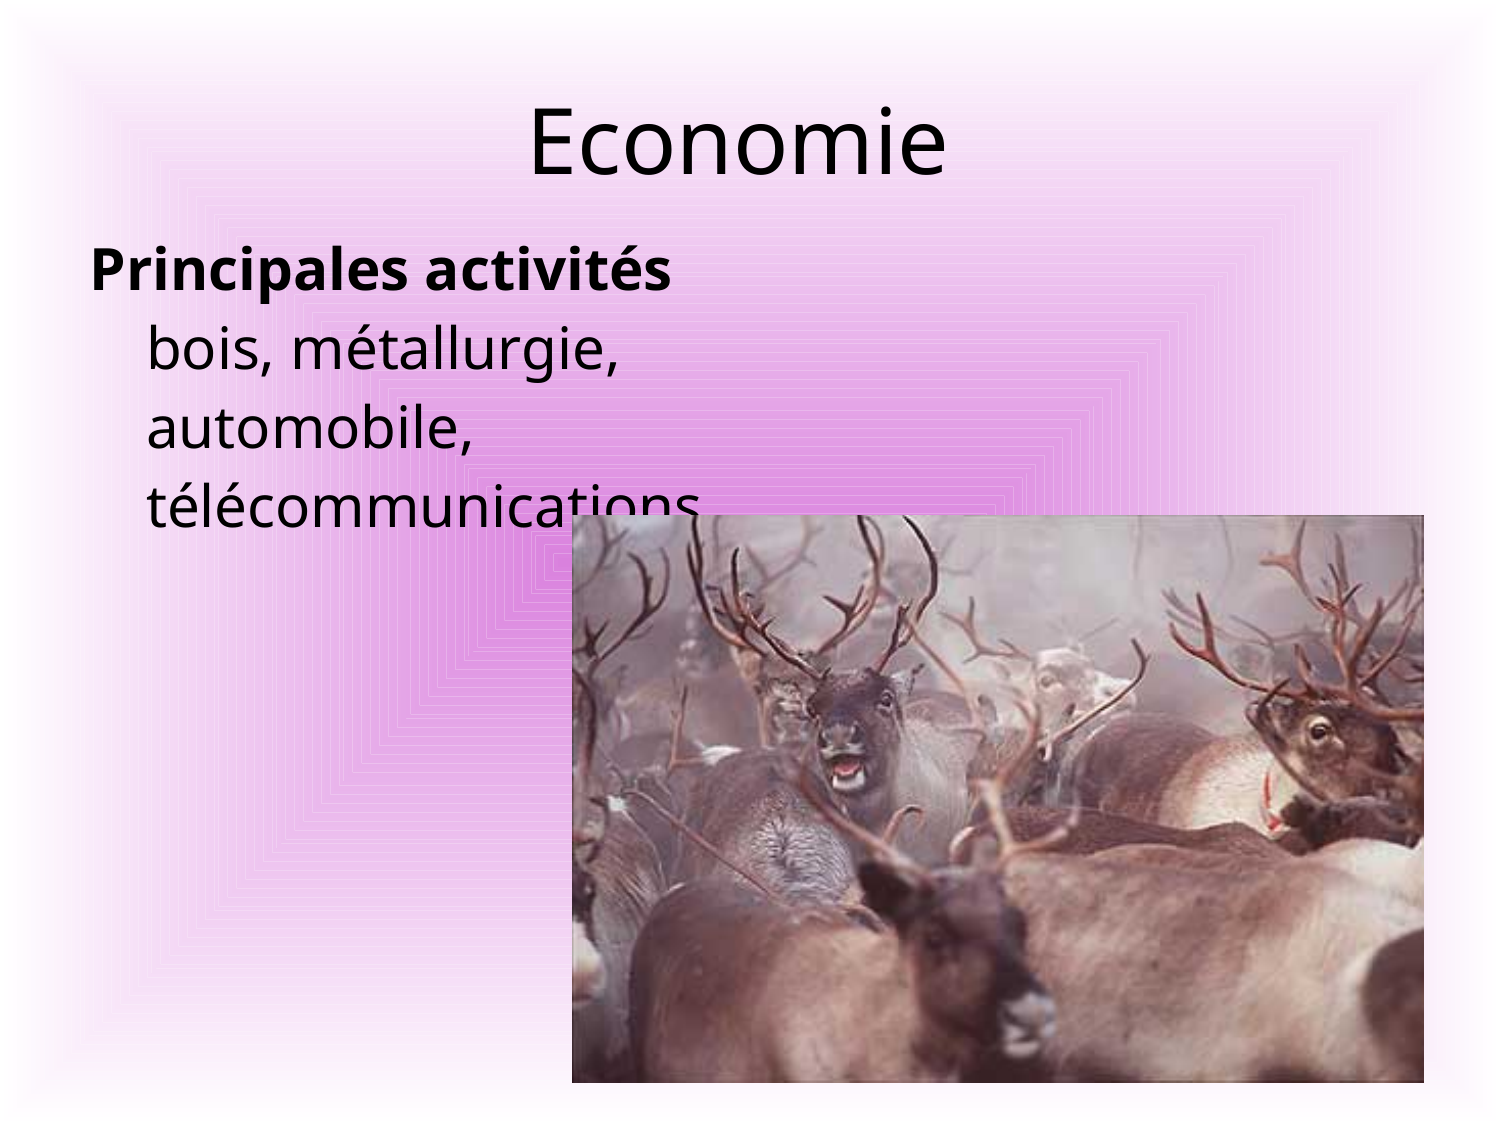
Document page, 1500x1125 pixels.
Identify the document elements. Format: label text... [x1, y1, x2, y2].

picture [572, 515, 1424, 1083]
title Economie [75, 45, 1426, 233]
list Principales activités bois, métallurgie, automobile, télécommunications [75, 219, 738, 1005]
